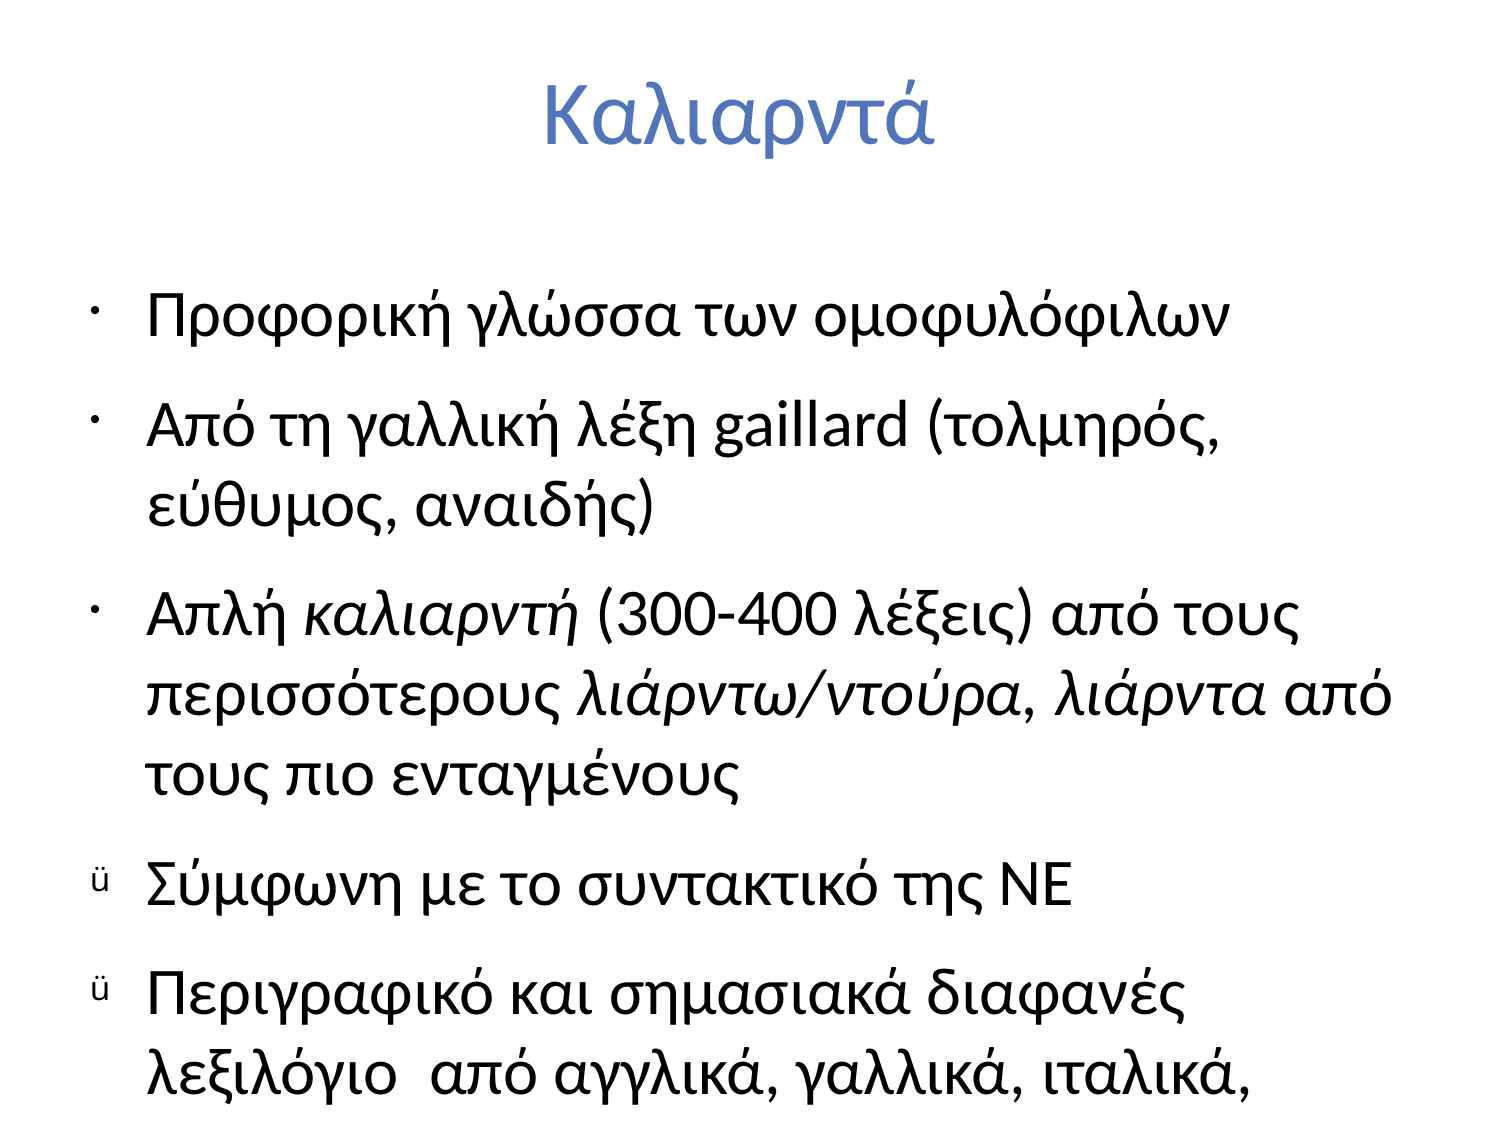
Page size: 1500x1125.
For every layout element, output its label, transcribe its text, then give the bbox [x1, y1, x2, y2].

title Καλιαρντά [75, 45, 1425, 233]
list Προφορική γλώσσα των ομοφυλόφιλων Από τη γαλλική λέξη gaillard (τολμηρός, εύθυμος, αναιδής) Απλή καλιαρντή (300-400 λέξεις) από τους περισσότερους λιάρντω/ντούρα, λιάρντα από τους πιο ενταγμένους Σύμφωνη με το συντακτικό της ΝΕ Περιγραφικό και σημασιακά διαφανές λεξιλόγιο από αγγλικά, γαλλικά, ιταλικά, τουρκικά, ΝΕ. [75, 262, 1425, 1005]
